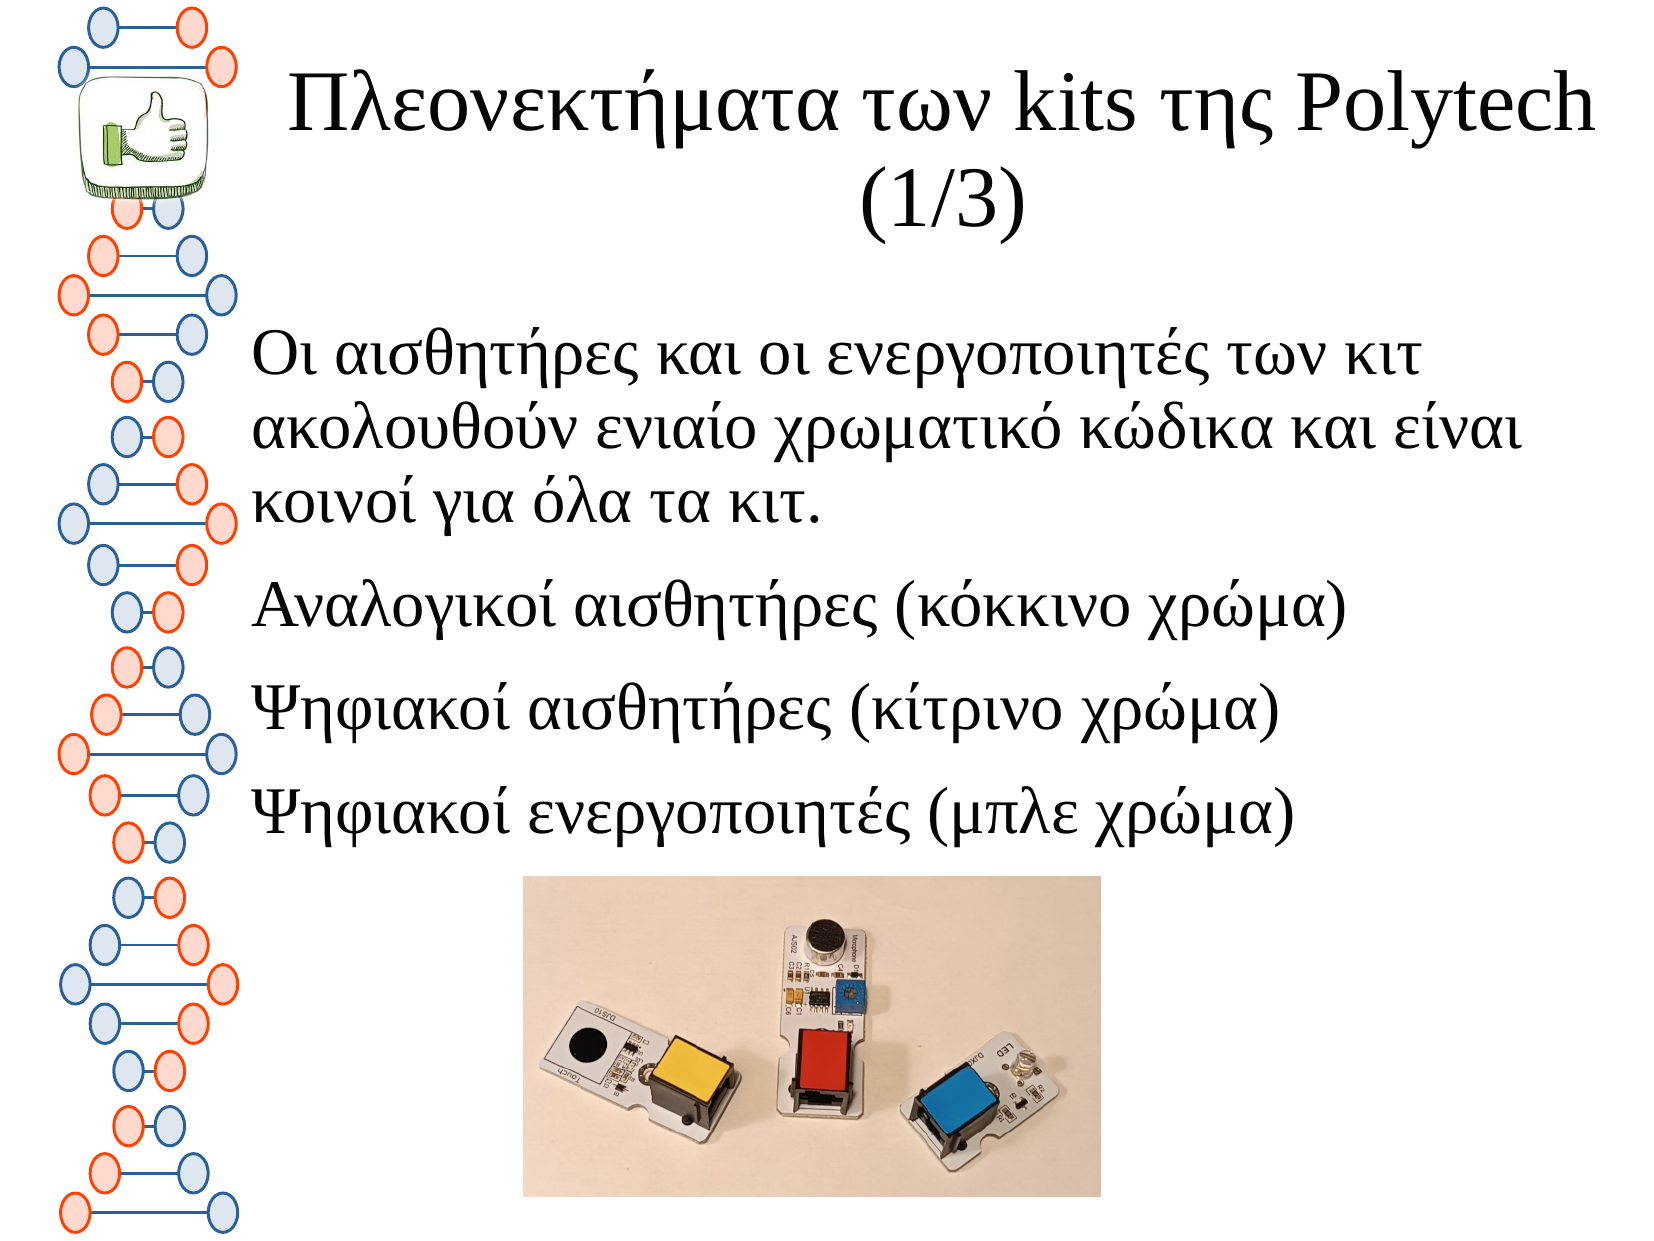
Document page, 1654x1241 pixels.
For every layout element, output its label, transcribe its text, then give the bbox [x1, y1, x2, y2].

list Οι αισθητήρες και οι ενεργοποιητές των κιτ ακολουθούν ενιαίο χρωματικό κώδικα και είναι κοινοί για όλα τα κιτ. Αναλογικοί αισθητήρες (κόκκινο χρώμα) Ψηφιακοί αισθητήρες (κίτρινο χρώμα) Ψηφιακοί ενεργοποιητές (μπλε χρώμα) [251, 315, 1627, 1048]
picture [523, 876, 1101, 1197]
picture [69, 67, 219, 208]
title Πλεονεκτήματα των kits της Polytech (1/3) [199, 45, 1654, 253]
